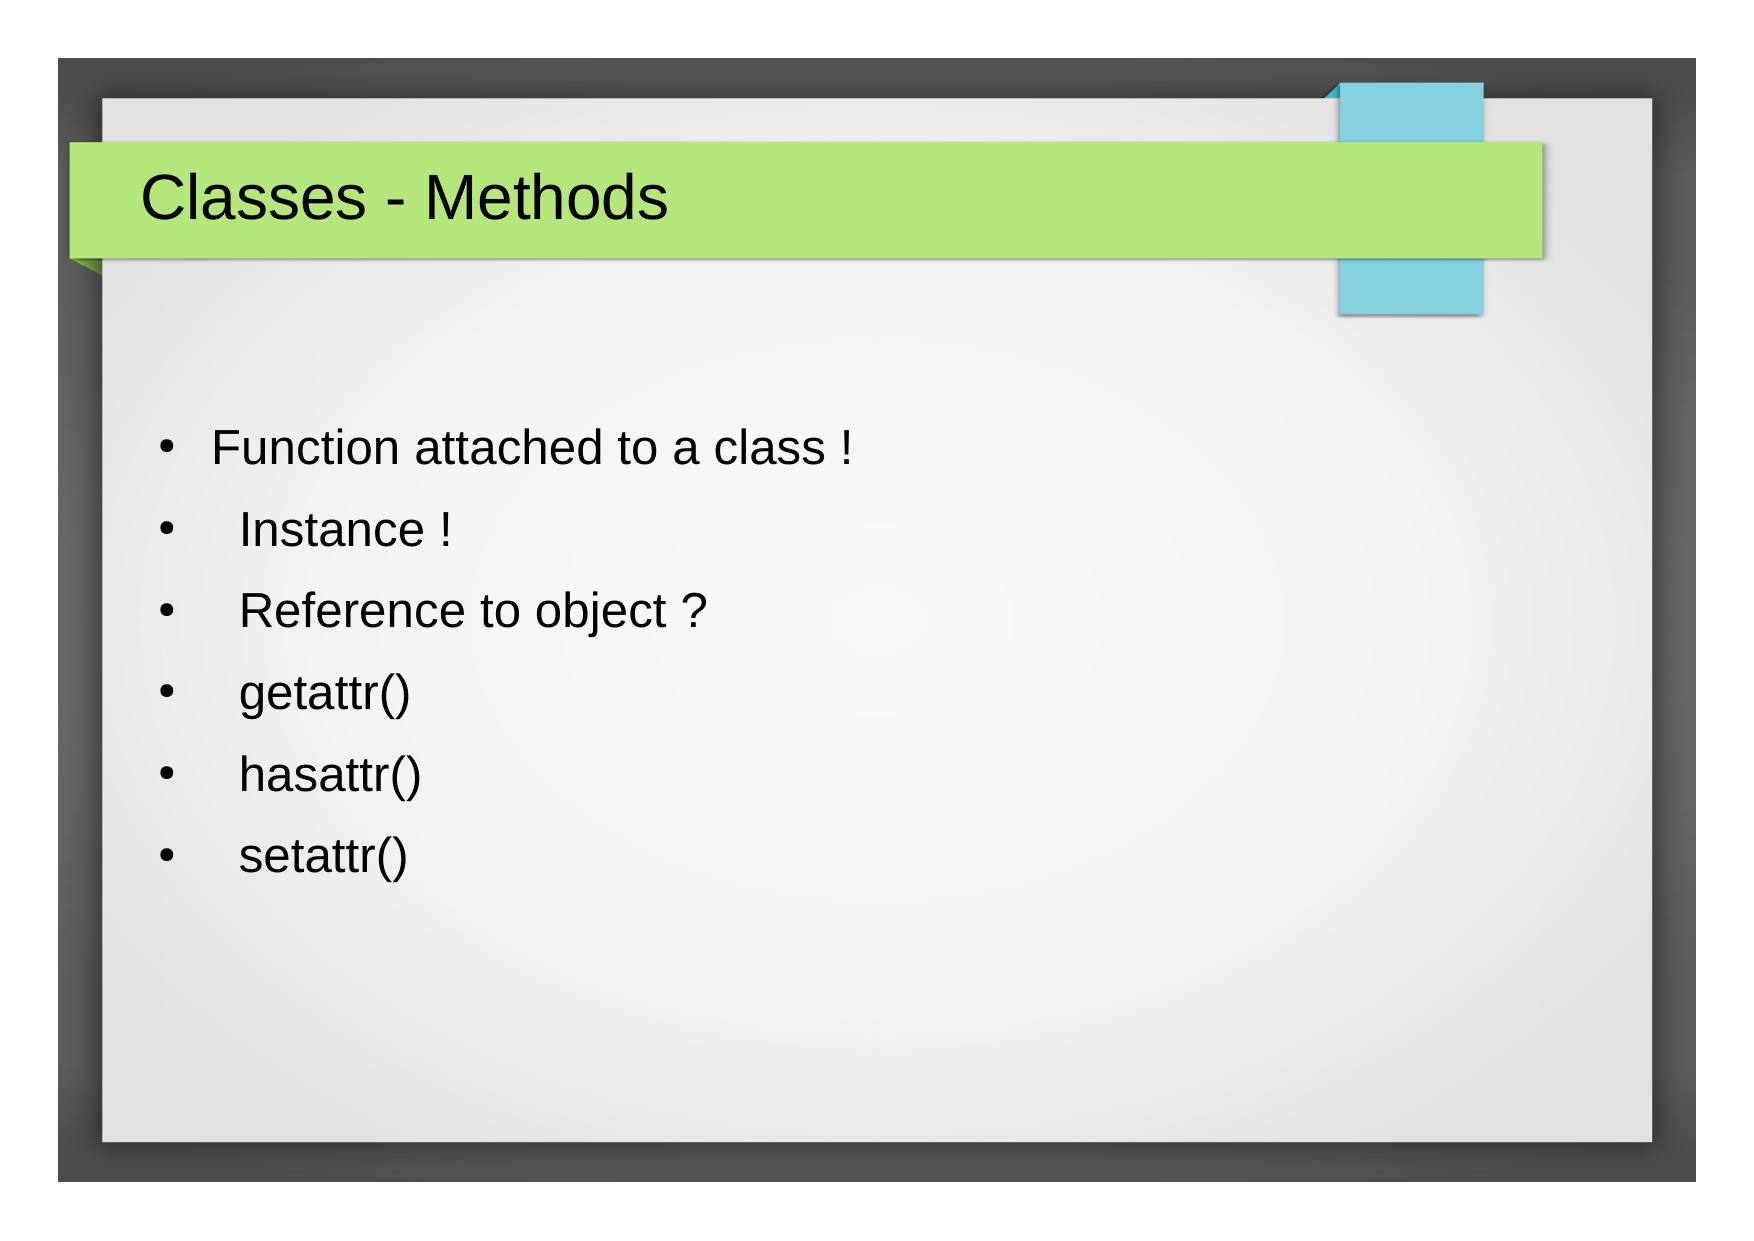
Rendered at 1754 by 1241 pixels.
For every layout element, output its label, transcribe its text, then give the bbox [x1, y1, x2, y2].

title Classes - Methods [140, 144, 1310, 251]
picture [58, 58, 1696, 1182]
list Function attached to a class ! Instance ! Reference to object ? getattr() hasattr() setattr() [140, 325, 1614, 978]
